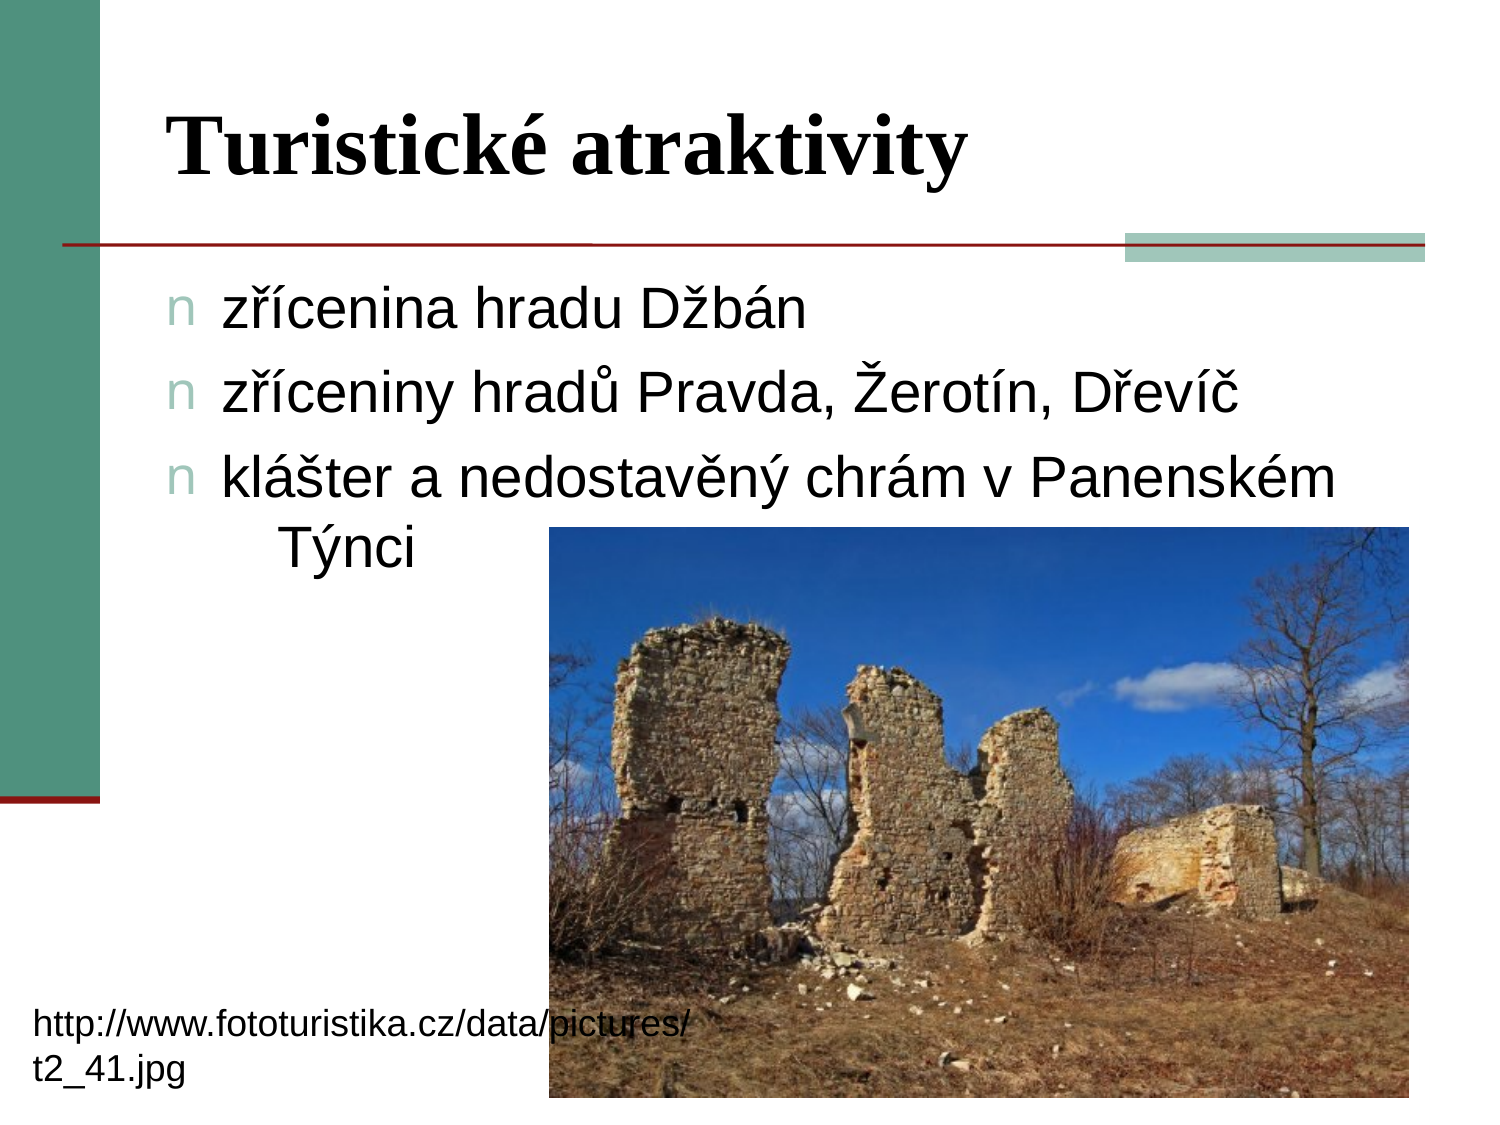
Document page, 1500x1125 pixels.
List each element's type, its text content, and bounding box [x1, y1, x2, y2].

text_box http://www.fototuristika.cz/data/pictures/t2_41.jpg [18, 991, 768, 1096]
picture [549, 527, 1409, 1098]
title Turistické atraktivity [150, 45, 1426, 234]
list zřícenina hradu Džbán zříceniny hradů Pravda, Žerotín, Dřevíč klášter a nedostavěný chrám v Panenském Týnci [150, 262, 1426, 1006]
